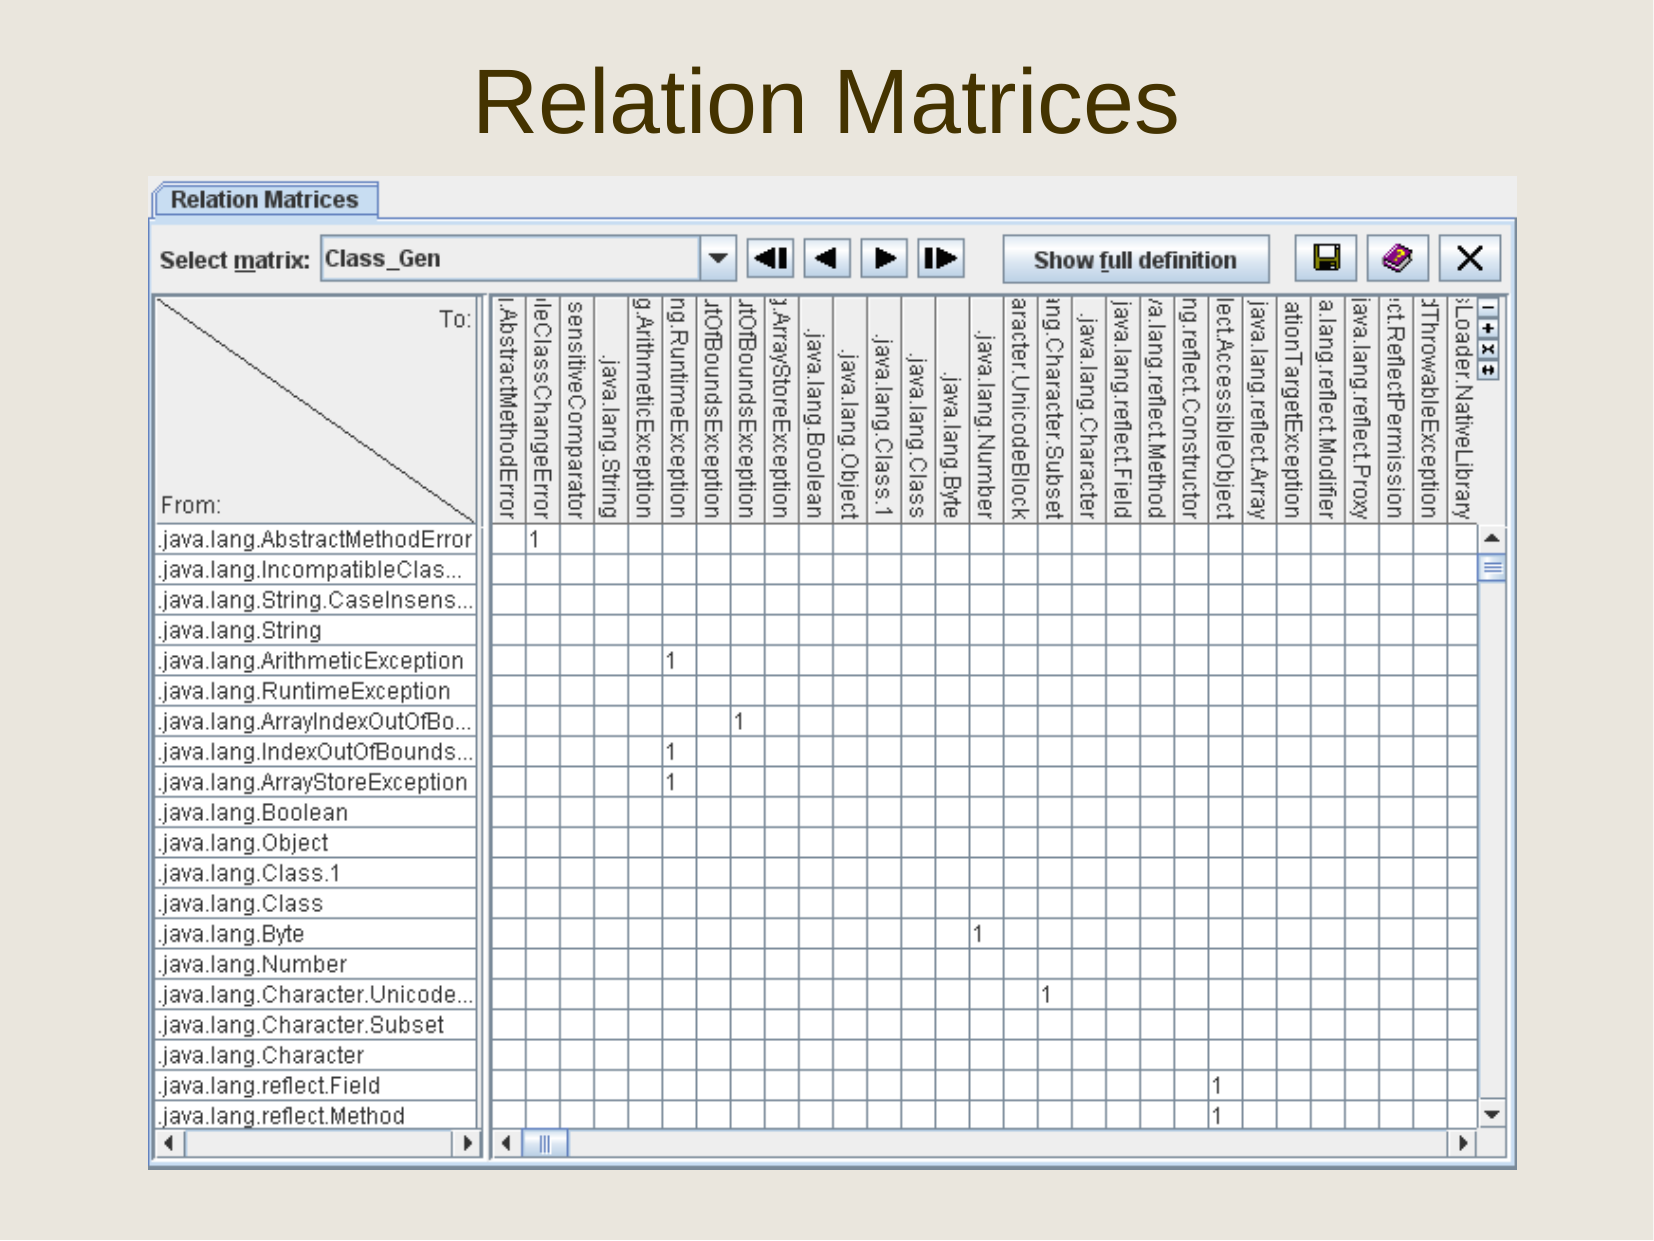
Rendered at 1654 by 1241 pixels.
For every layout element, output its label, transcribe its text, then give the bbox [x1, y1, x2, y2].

title Relation Matrices [82, 49, 1571, 154]
picture [148, 176, 1517, 1170]
